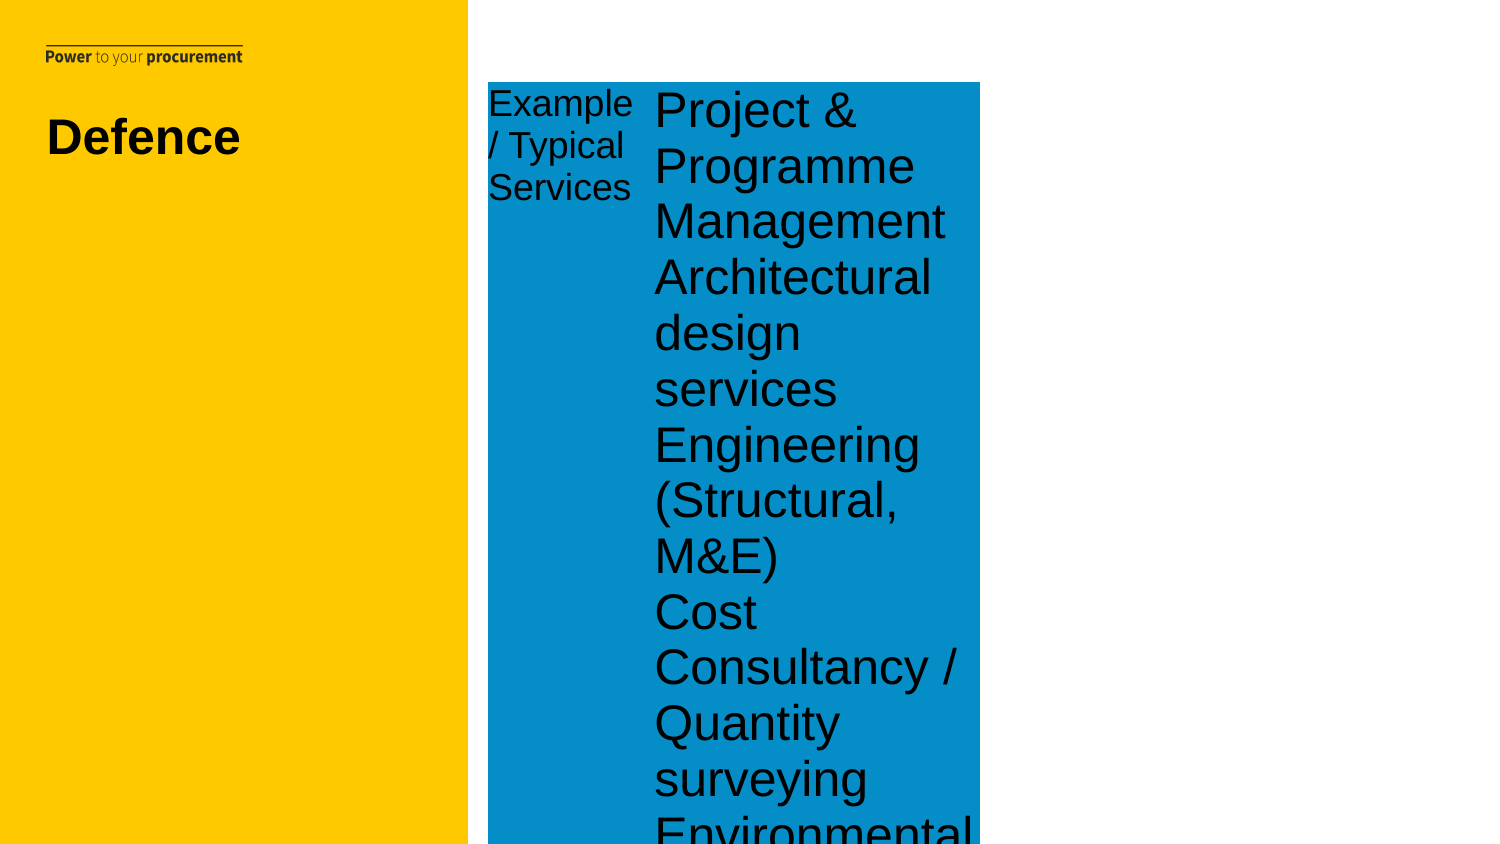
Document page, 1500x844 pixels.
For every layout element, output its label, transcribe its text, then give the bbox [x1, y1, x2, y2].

table_header Project & Programme Management Architectural design services Engineering (Structural, M&E) Cost Consultancy / Quantity surveying Environmental & Sustainability [654, 82, 980, 844]
title Defence [46, 104, 423, 209]
table_header Example / Typical Services [488, 82, 654, 844]
